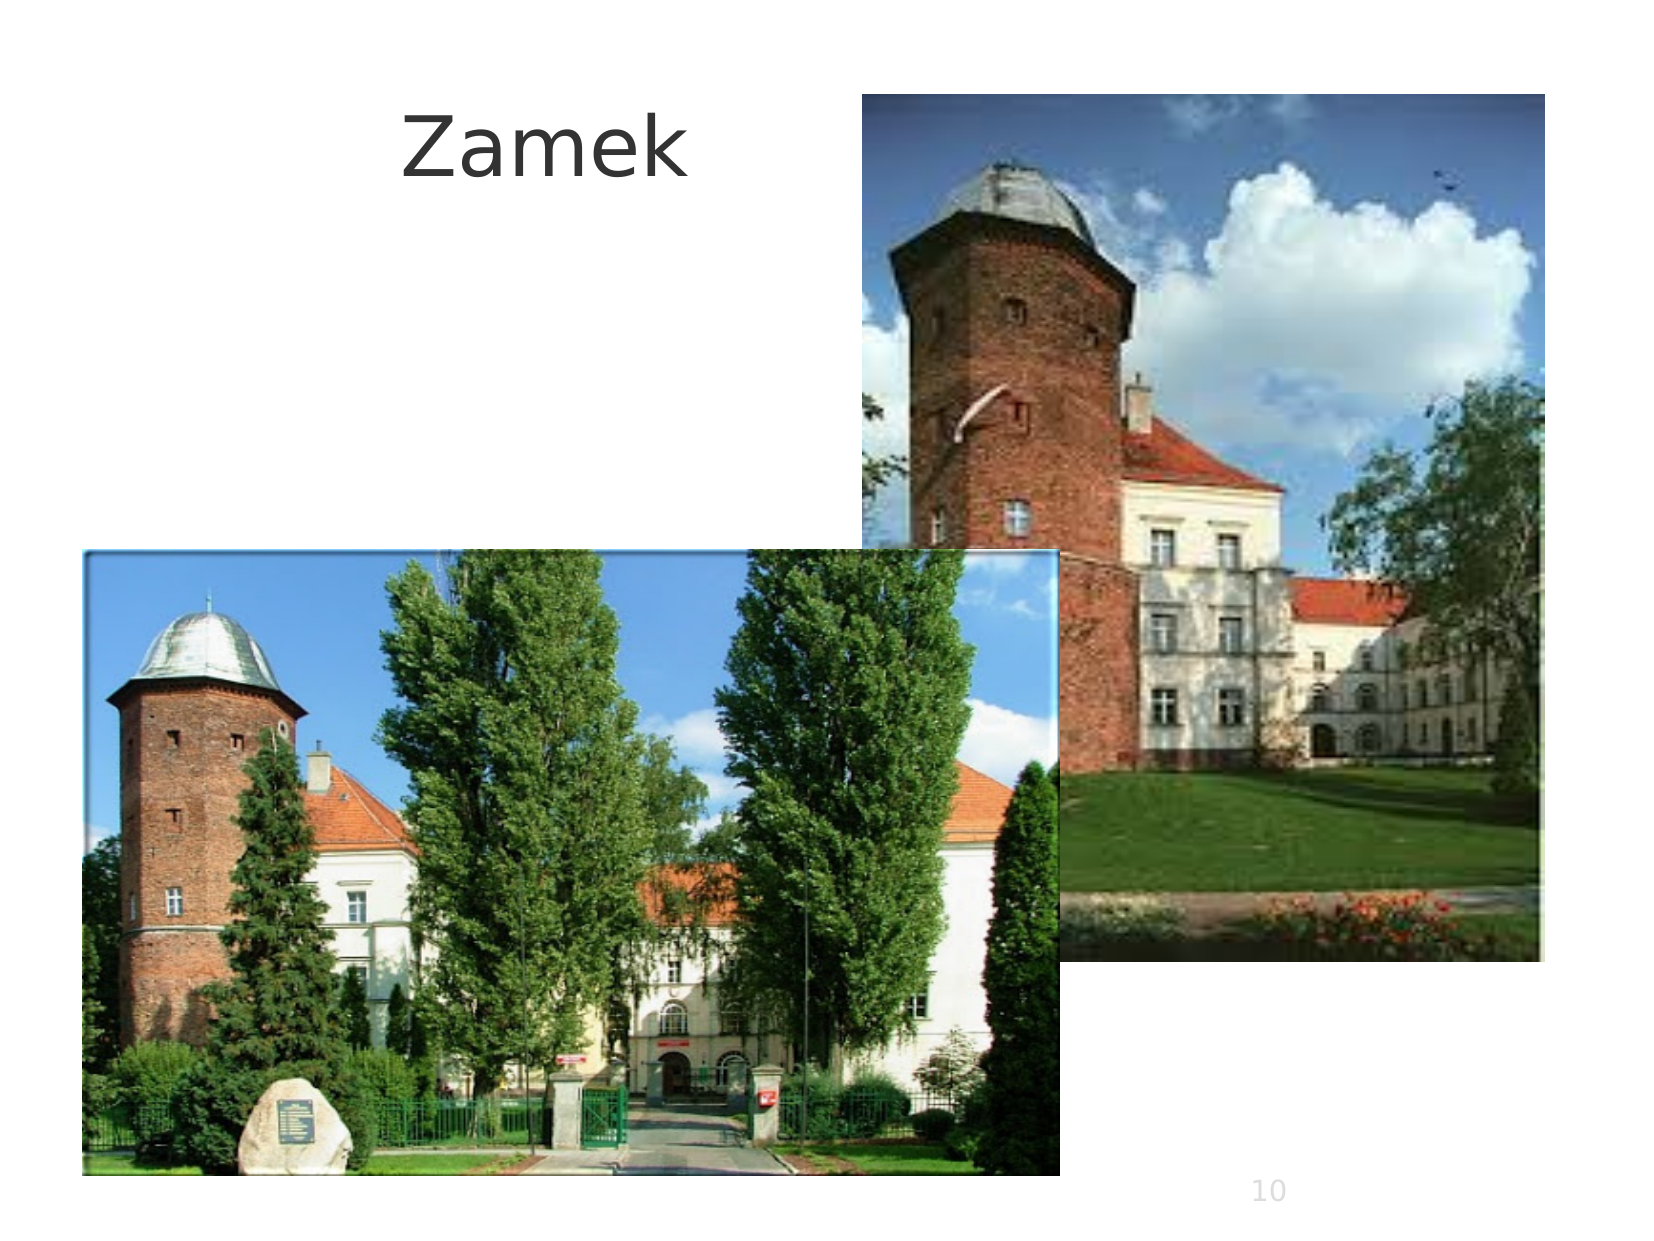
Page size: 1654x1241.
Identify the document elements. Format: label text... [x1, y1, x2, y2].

title Zamek [248, 14, 842, 272]
text_box [1250, 1172, 1636, 1241]
picture [82, 94, 1545, 1176]
